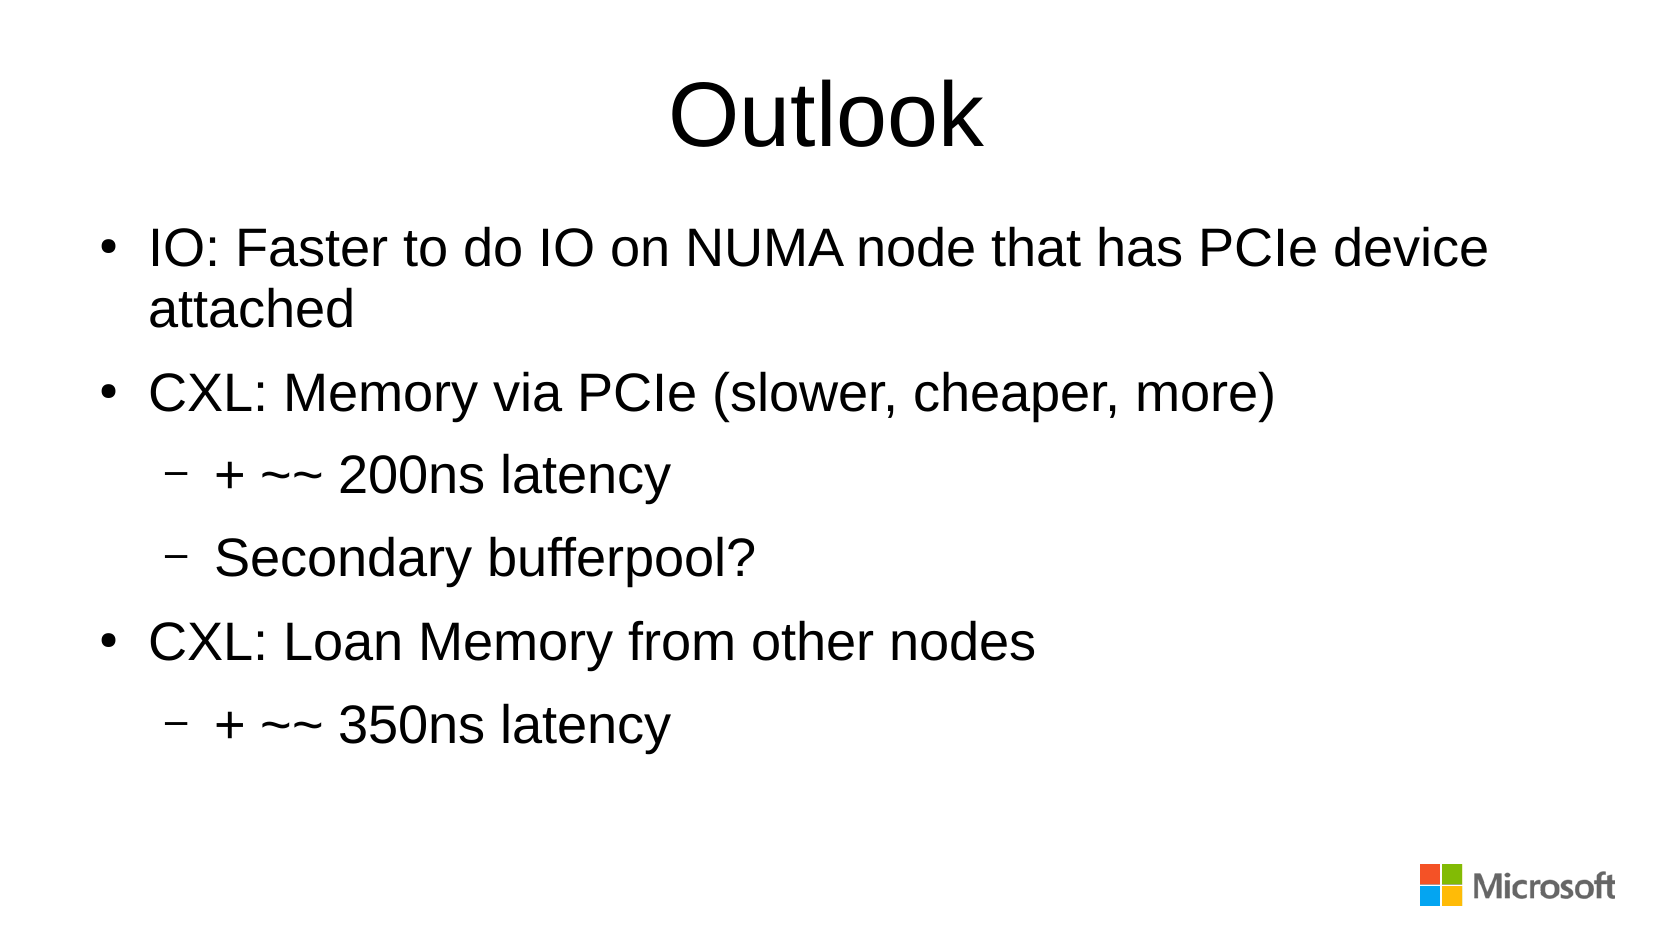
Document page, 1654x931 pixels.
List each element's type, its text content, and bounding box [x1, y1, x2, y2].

picture [1420, 864, 1615, 906]
title Outlook [82, 37, 1571, 193]
list IO: Faster to do IO on NUMA node that has PCIe device attached CXL: Memory via PCIe (slower, cheaper, more) + ~~ 200ns latency Secondary bufferpool? CXL: Loan Memory from other nodes + ~~ 350ns latency [82, 217, 1571, 757]
